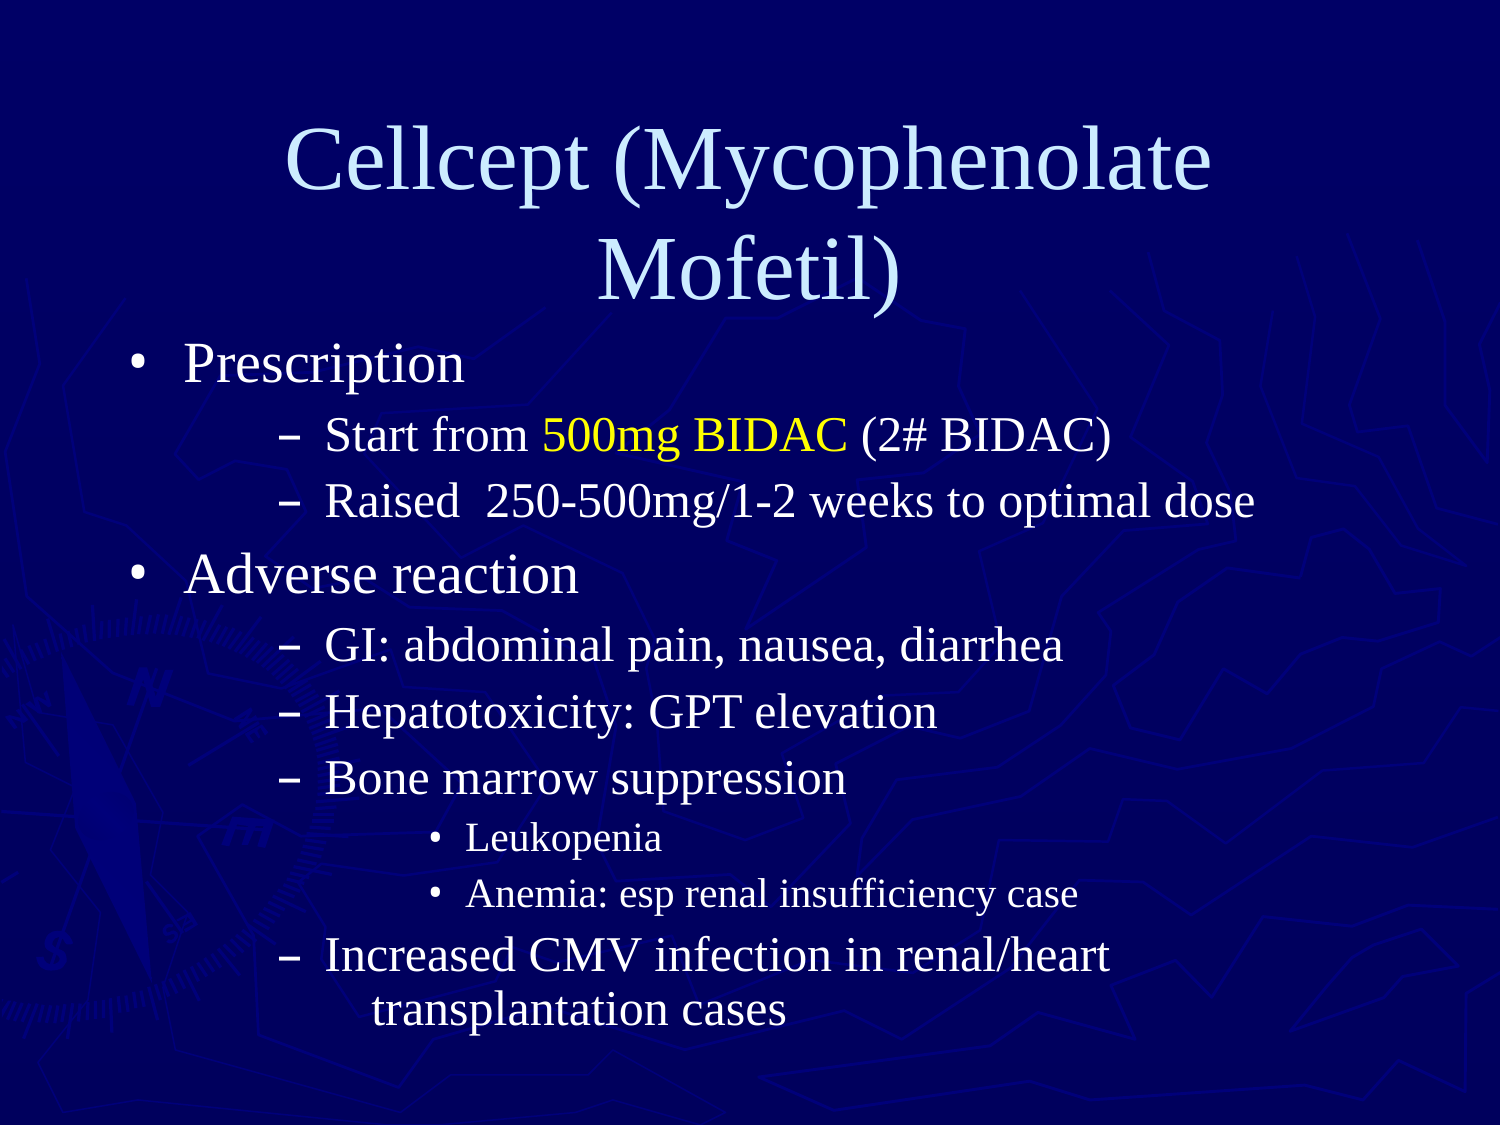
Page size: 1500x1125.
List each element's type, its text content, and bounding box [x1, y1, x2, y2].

text_box Cellcept (Mycophenolate Mofetil) [112, 90, 1387, 278]
text_box Prescription Start from 500mg BIDAC (2# BIDAC) Raised 250-500mg/1-2 weeks to optimal dose Adverse reaction GI: abdominal pain, nausea, diarrhea Hepatotoxicity: GPT elevation Bone marrow suppression Leukopenia Anemia: esp renal insufficiency case Increased CMV infection in renal/heart transplantation cases [113, 325, 1388, 1000]
